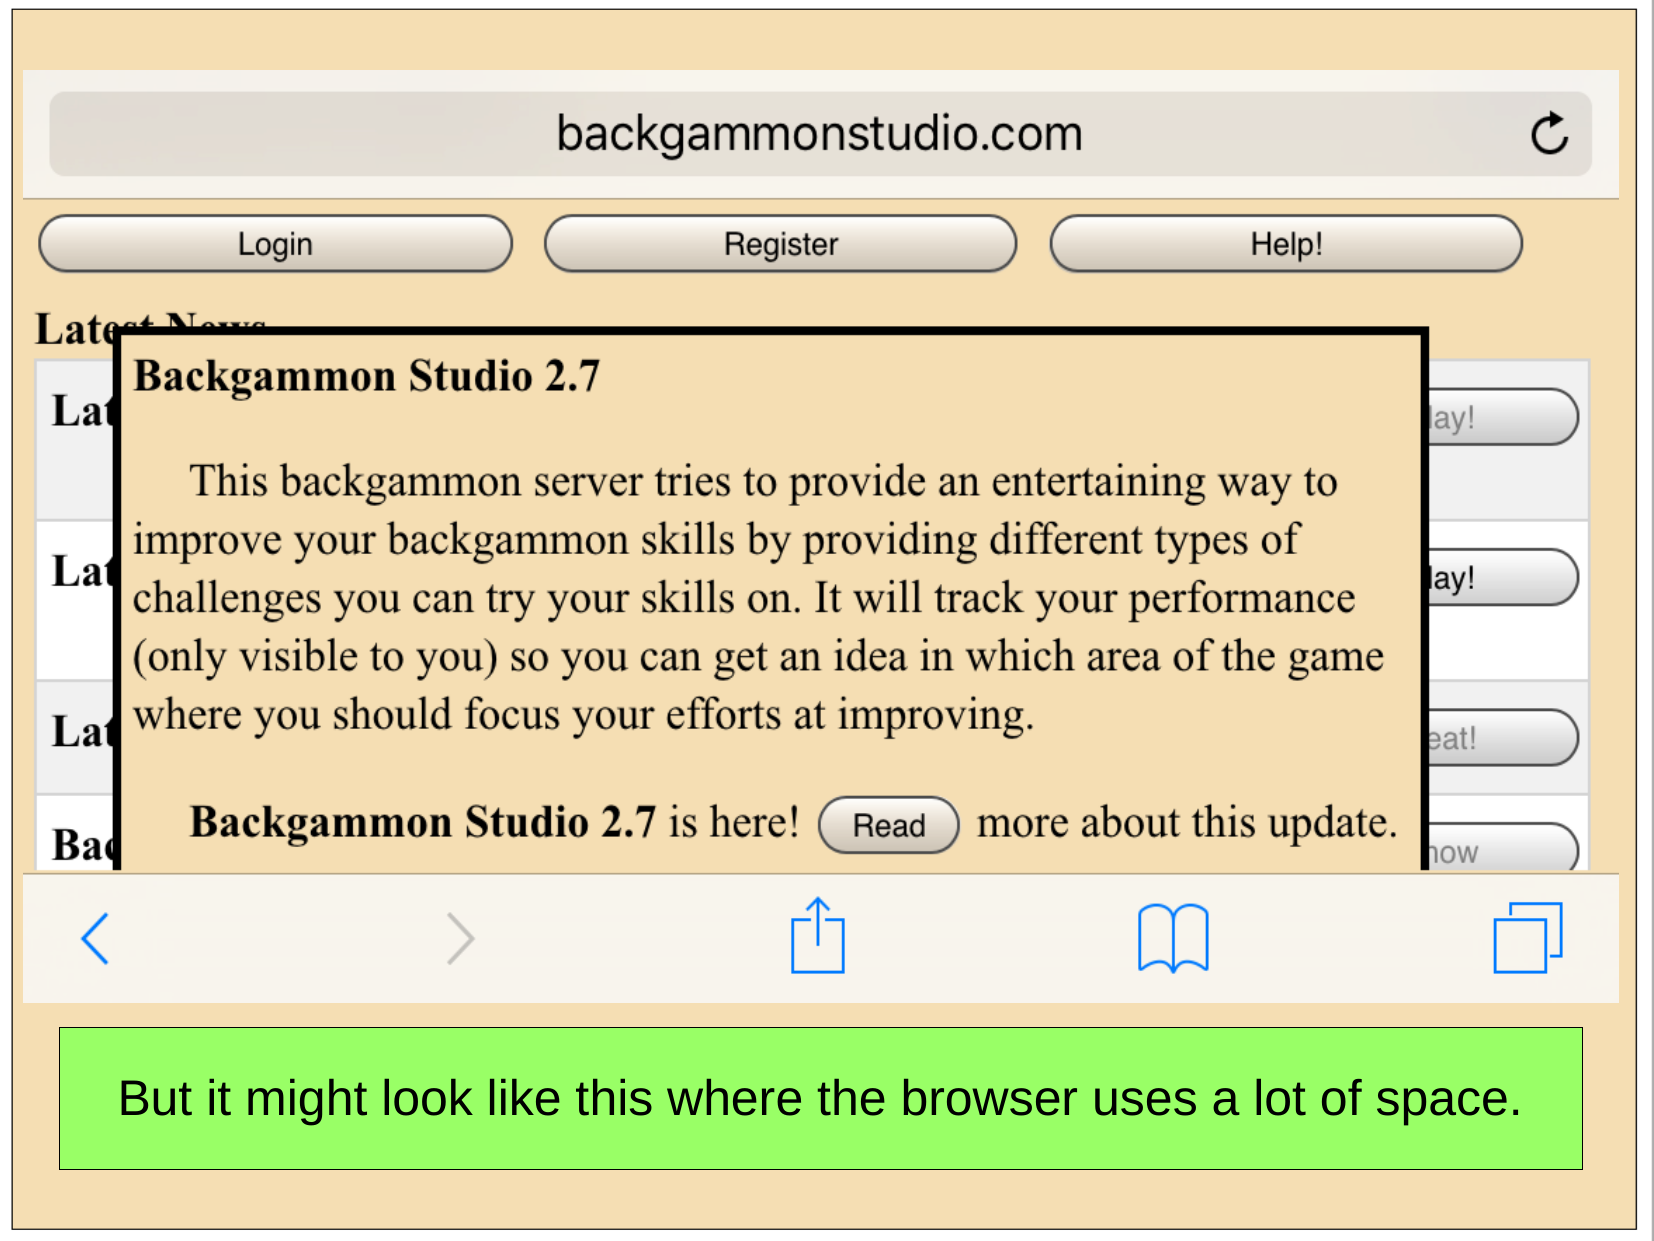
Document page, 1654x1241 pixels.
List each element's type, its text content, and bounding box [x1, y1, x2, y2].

text_box But it might look like this where the browser uses a lot of space. [59, 1027, 1583, 1170]
picture [0, 0, 1654, 1241]
